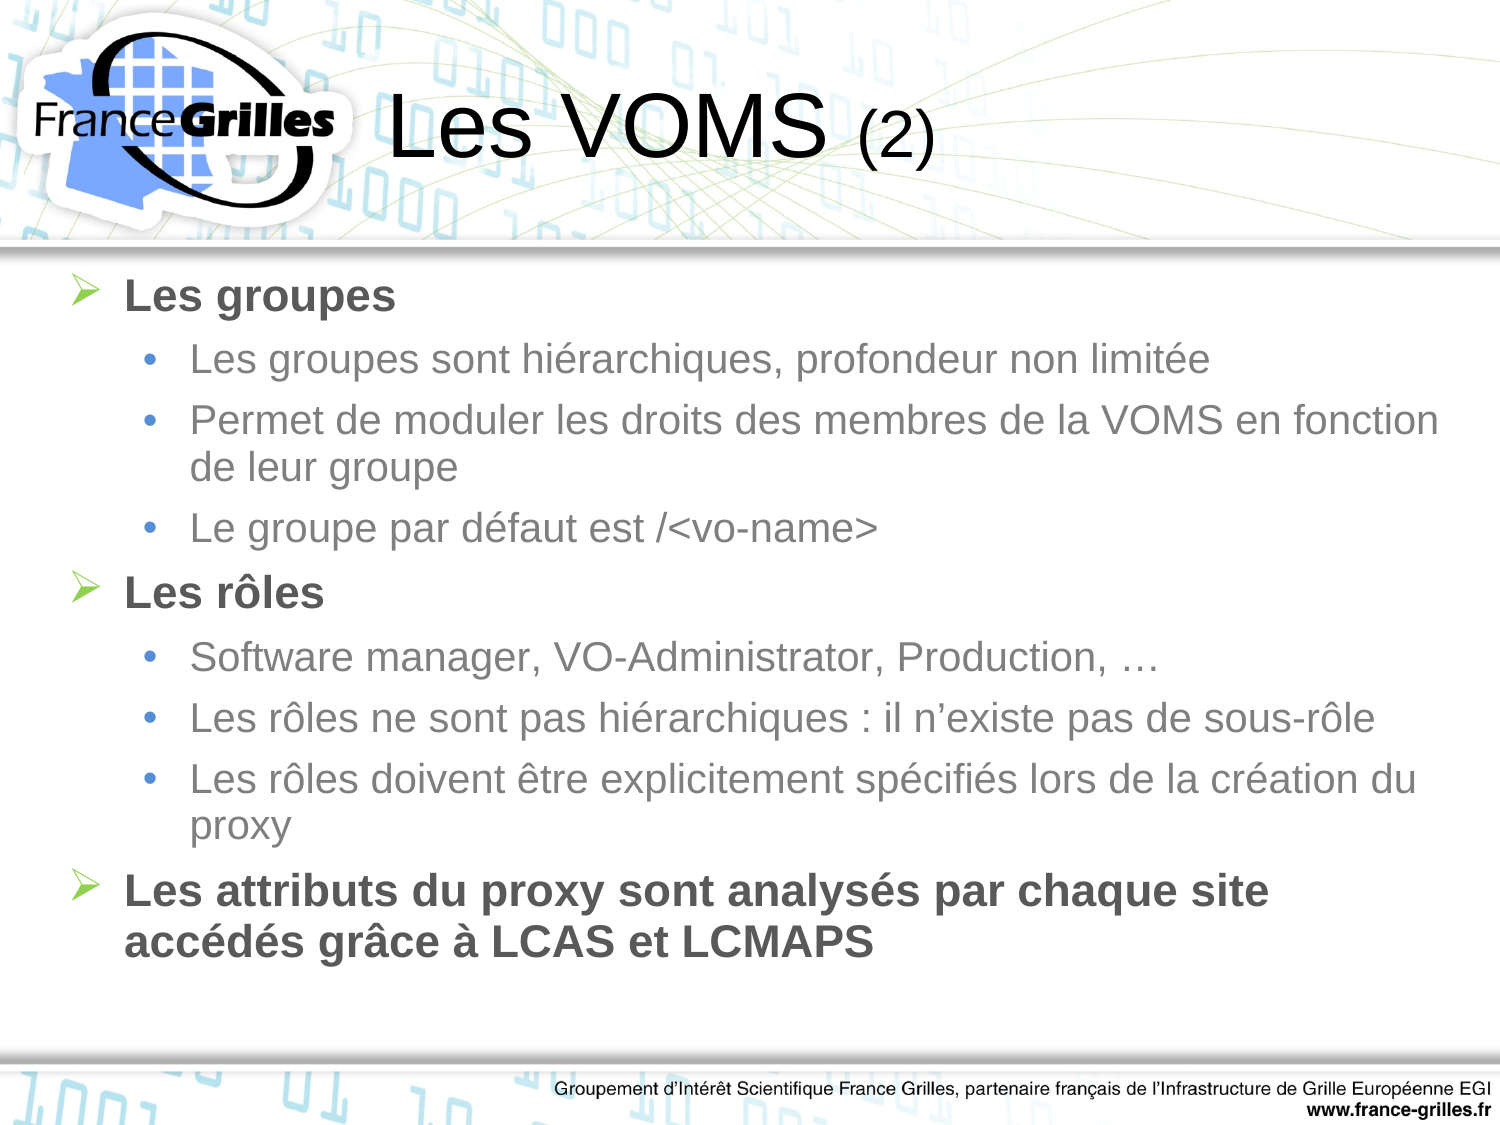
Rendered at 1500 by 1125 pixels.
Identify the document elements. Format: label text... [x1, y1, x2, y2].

title Les VOMS (2) [372, 7, 1459, 244]
picture [0, 0, 1500, 1125]
list Les groupes Les groupes sont hiérarchiques, profondeur non limitée Permet de moduler les droits des membres de la VOMS en fonction de leur groupe Le groupe par défaut est /<vo-name> Les rôles Software manager, VO-Administrator, Production, … Les rôles ne sont pas hiérarchiques : il n’existe pas de sous-rôle Les rôles doivent être explicitement spécifiés lors de la création du proxy Les attributs du proxy sont analysés par chaque site accédés grâce à LCAS et LCMAPS [53, 262, 1459, 1052]
